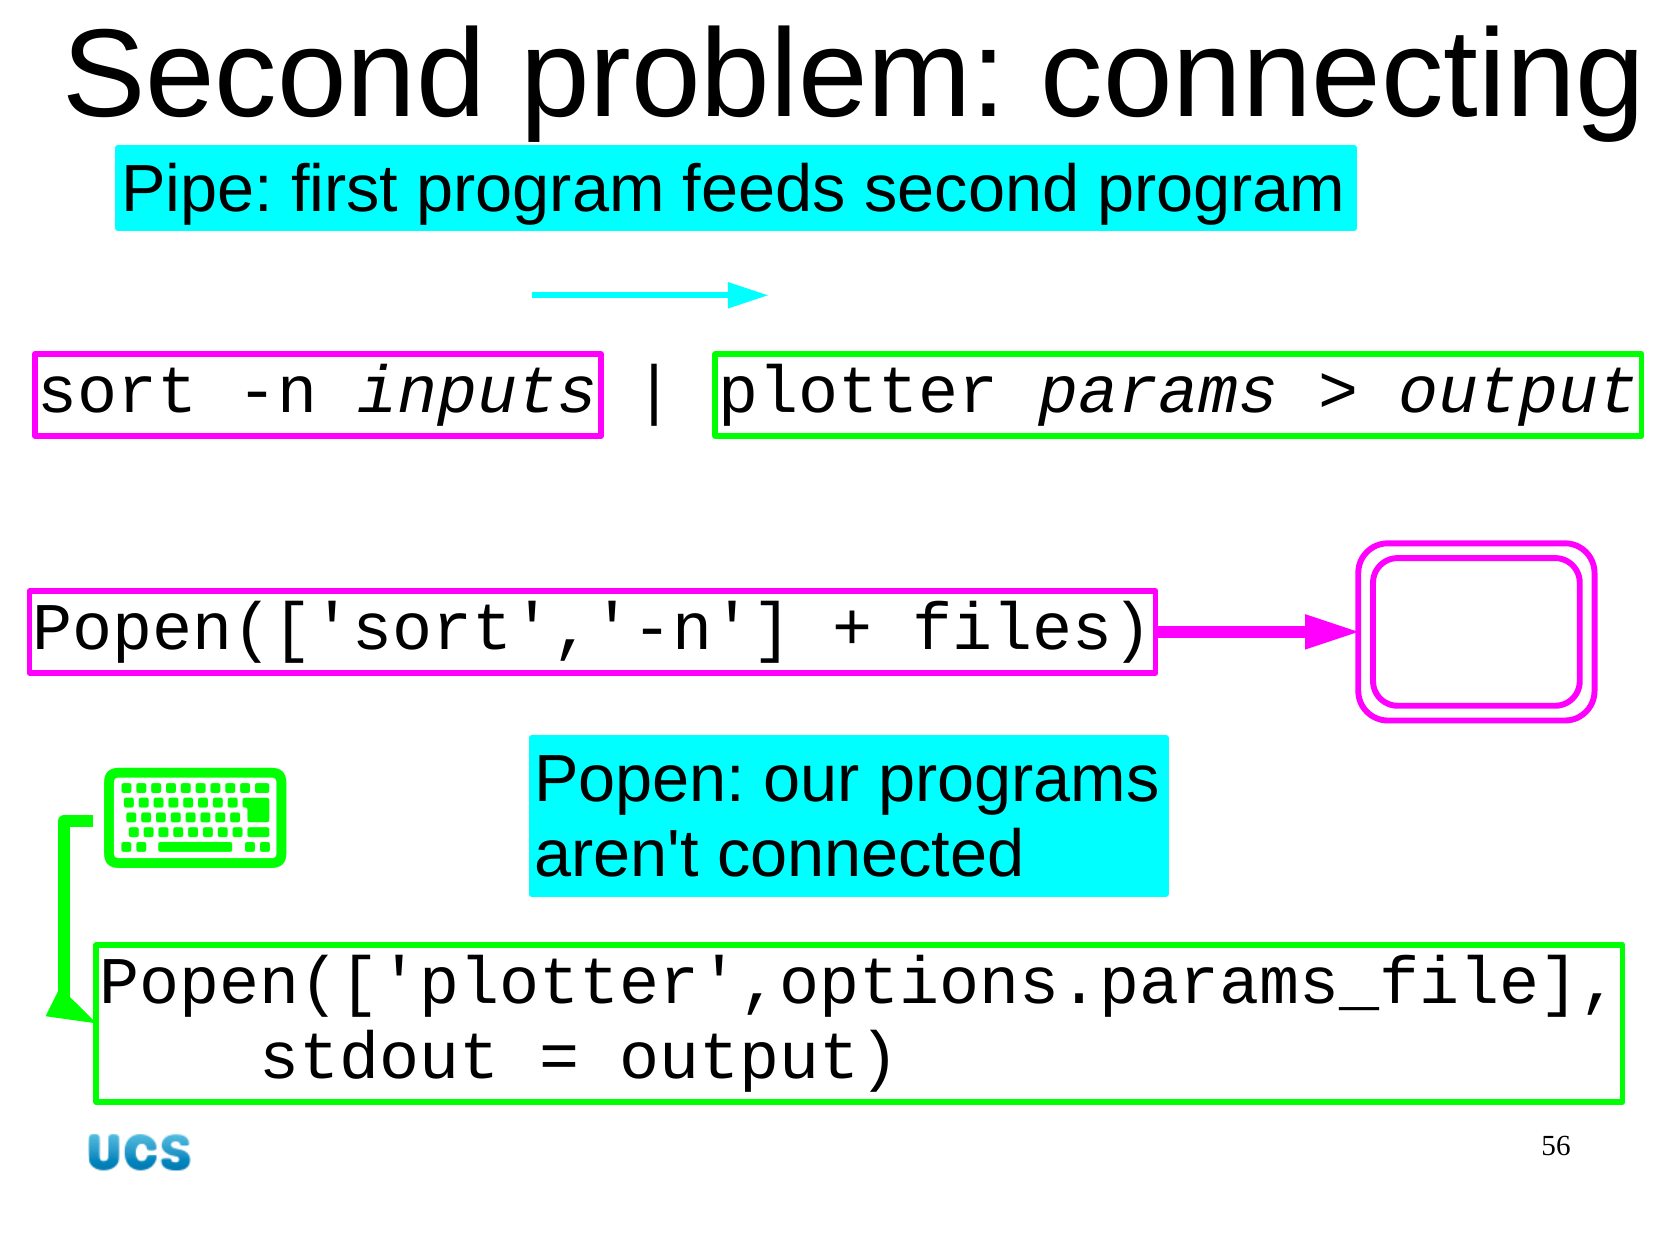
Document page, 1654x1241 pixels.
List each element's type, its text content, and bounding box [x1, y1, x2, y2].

text_box Second problem: connecting [59, 0, 1650, 146]
text_box Popen(['plotter',options.params_file], stdout = output) [96, 944, 1623, 1102]
text_box [1358, 543, 1595, 721]
text_box | [631, 354, 678, 436]
text_box ⌨ [93, 738, 298, 905]
picture [88, 1133, 191, 1172]
text_box plotter params > output [715, 354, 1642, 436]
text_box Pipe: first program feeds second program [118, 147, 1355, 229]
text_box Popen: our programs aren't connected [531, 738, 1166, 894]
text_box sort -n inputs [34, 354, 601, 436]
text_box Popen(['sort','-n'] + files) [29, 591, 1156, 673]
